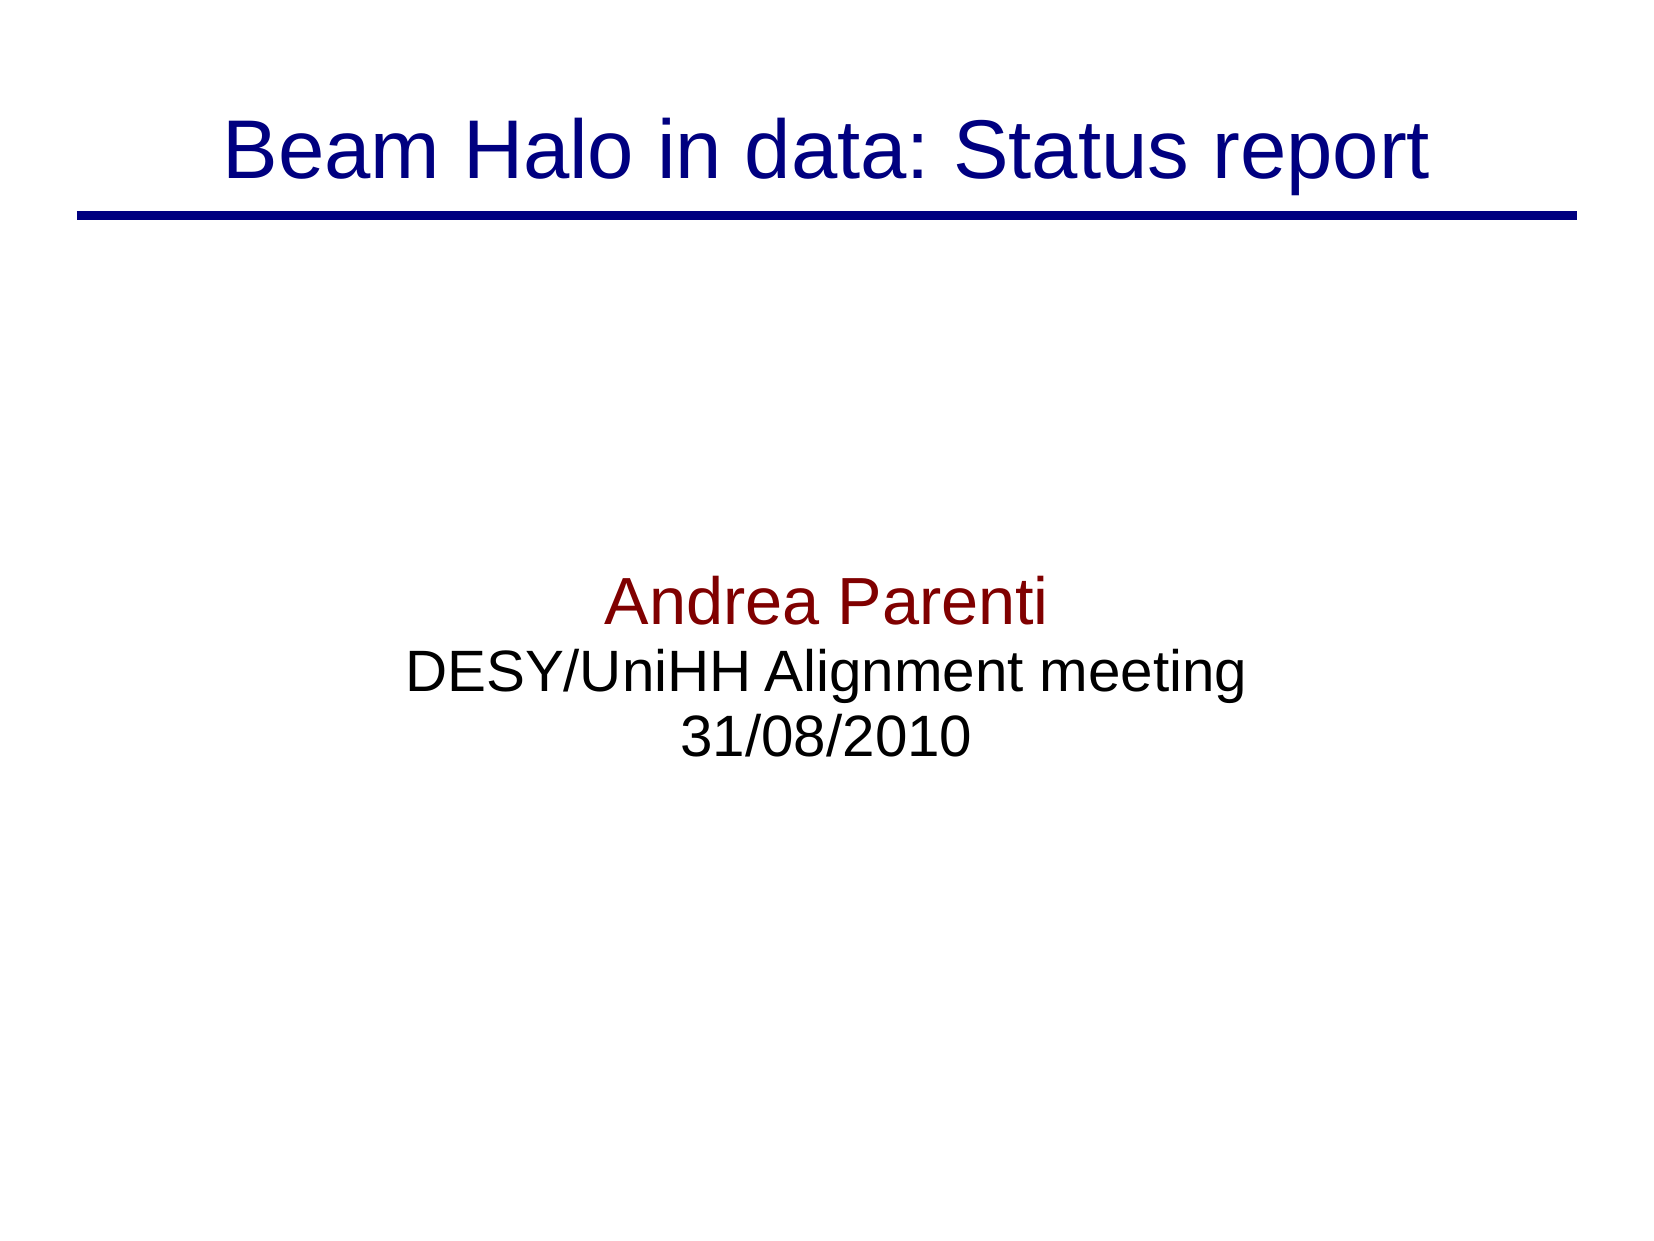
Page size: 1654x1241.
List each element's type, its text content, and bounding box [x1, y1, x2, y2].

title Beam Halo in data: Status report [82, 75, 1571, 225]
subtitle Andrea Parenti DESY/UniHH Alignment meeting 31/08/2010 [82, 225, 1571, 1109]
